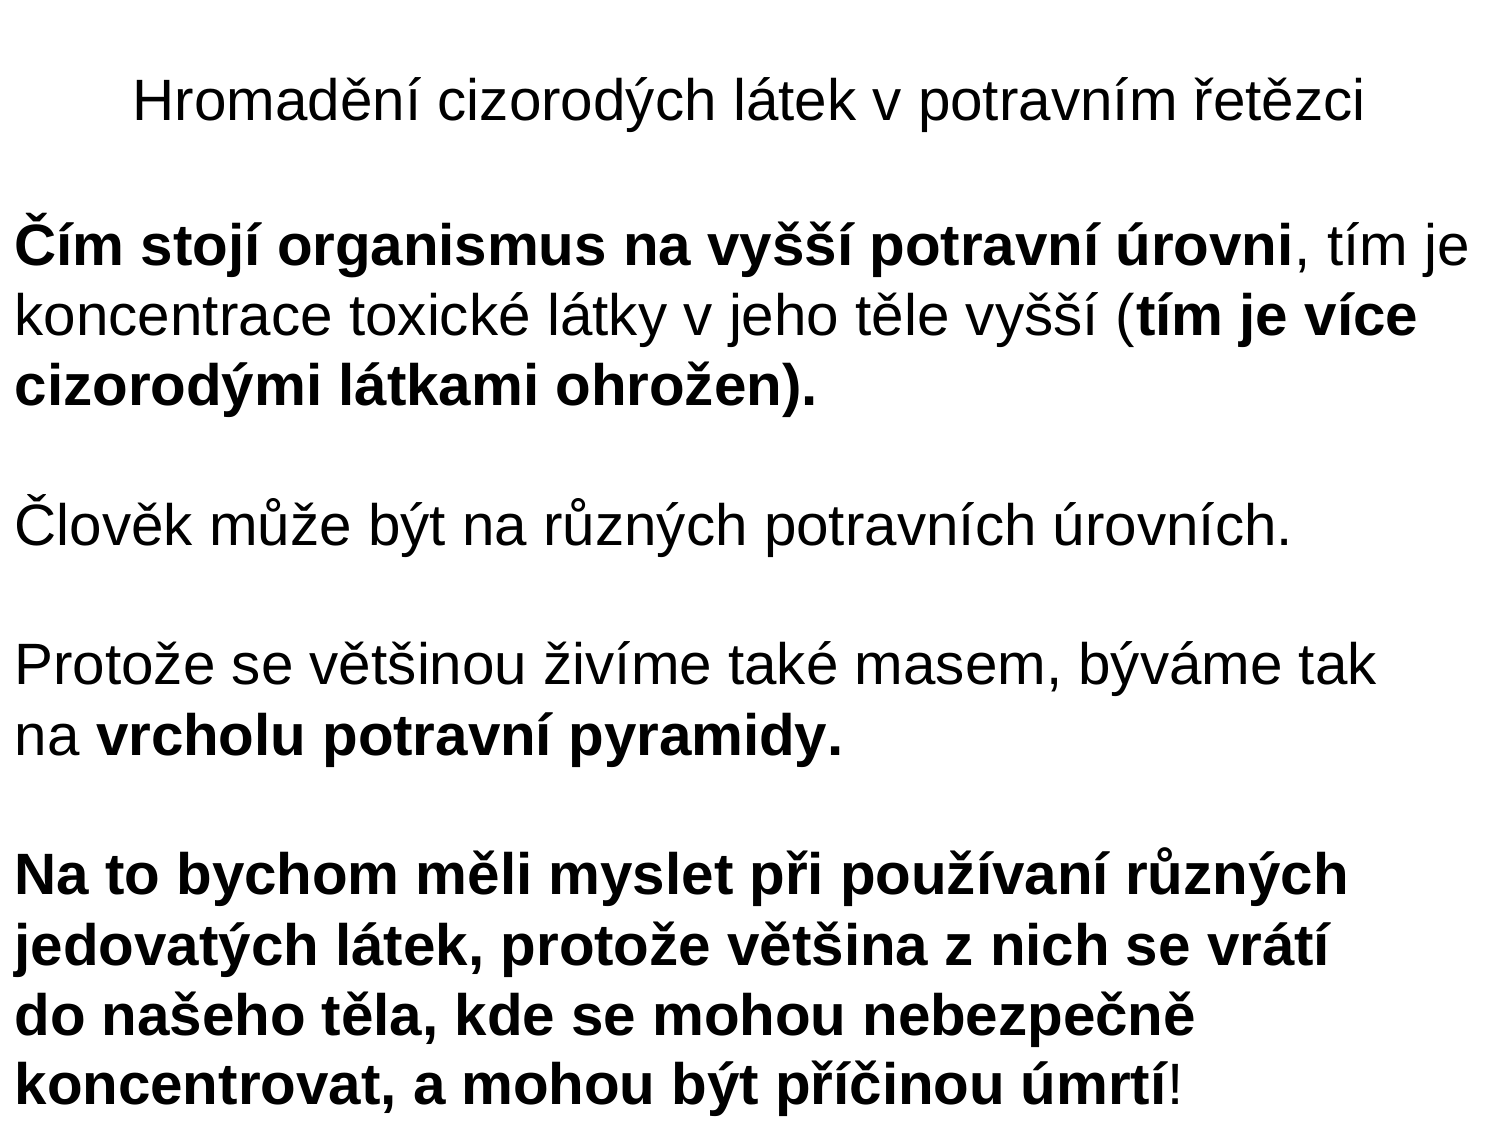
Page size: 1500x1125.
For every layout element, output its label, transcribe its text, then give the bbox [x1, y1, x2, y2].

text_box Hromadění cizorodých látek v potravním řetězci [0, 54, 1500, 141]
text_box Čím stojí organismus na vyšší potravní úrovni, tím je koncentrace toxické látky v jeho těle vyšší (tím je více cizorodými látkami ohrožen). Člověk může být na různých potravních úrovních. Protože se většinou živíme také masem, býváme tak na vrcholu potravní pyramidy. Na to bychom měli myslet při používaní různých jedovatých látek, protože většina z nich se vrátí do našeho těla, kde se mohou nebezpečně koncentrovat, a mohou být příčinou úmrtí! [0, 199, 1500, 1125]
